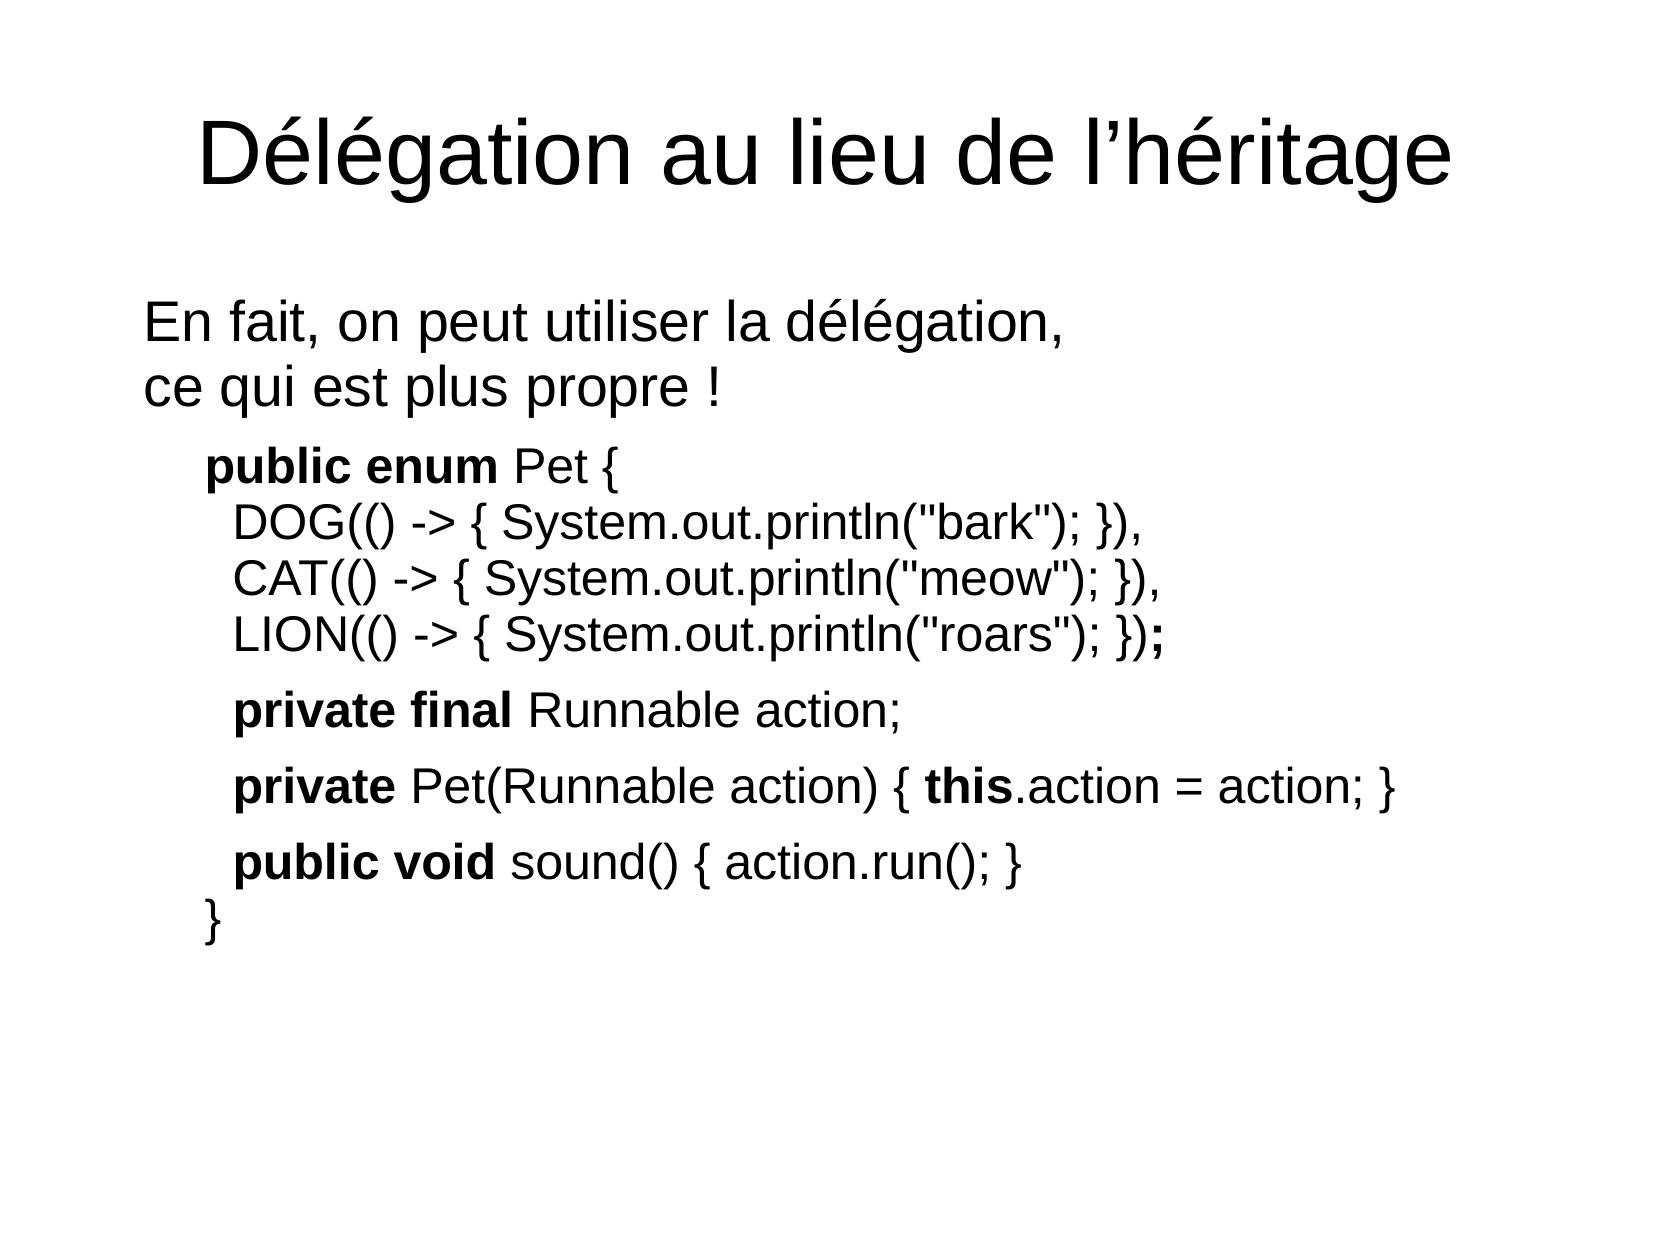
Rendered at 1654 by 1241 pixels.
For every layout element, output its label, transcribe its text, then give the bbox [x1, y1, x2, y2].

list En fait, on peut utiliser la délégation, ce qui est plus propre ! public enum Pet { DOG(() -> { System.out.println("bark"); }), CAT(() -> { System.out.println("meow"); }), LION(() -> { System.out.println("roars"); }); private final Runnable action; private Pet(Runnable action) { this.action = action; } public void sound() { action.run(); } } [82, 290, 1571, 1171]
title Délégation au lieu de l’héritage [82, 49, 1571, 257]
